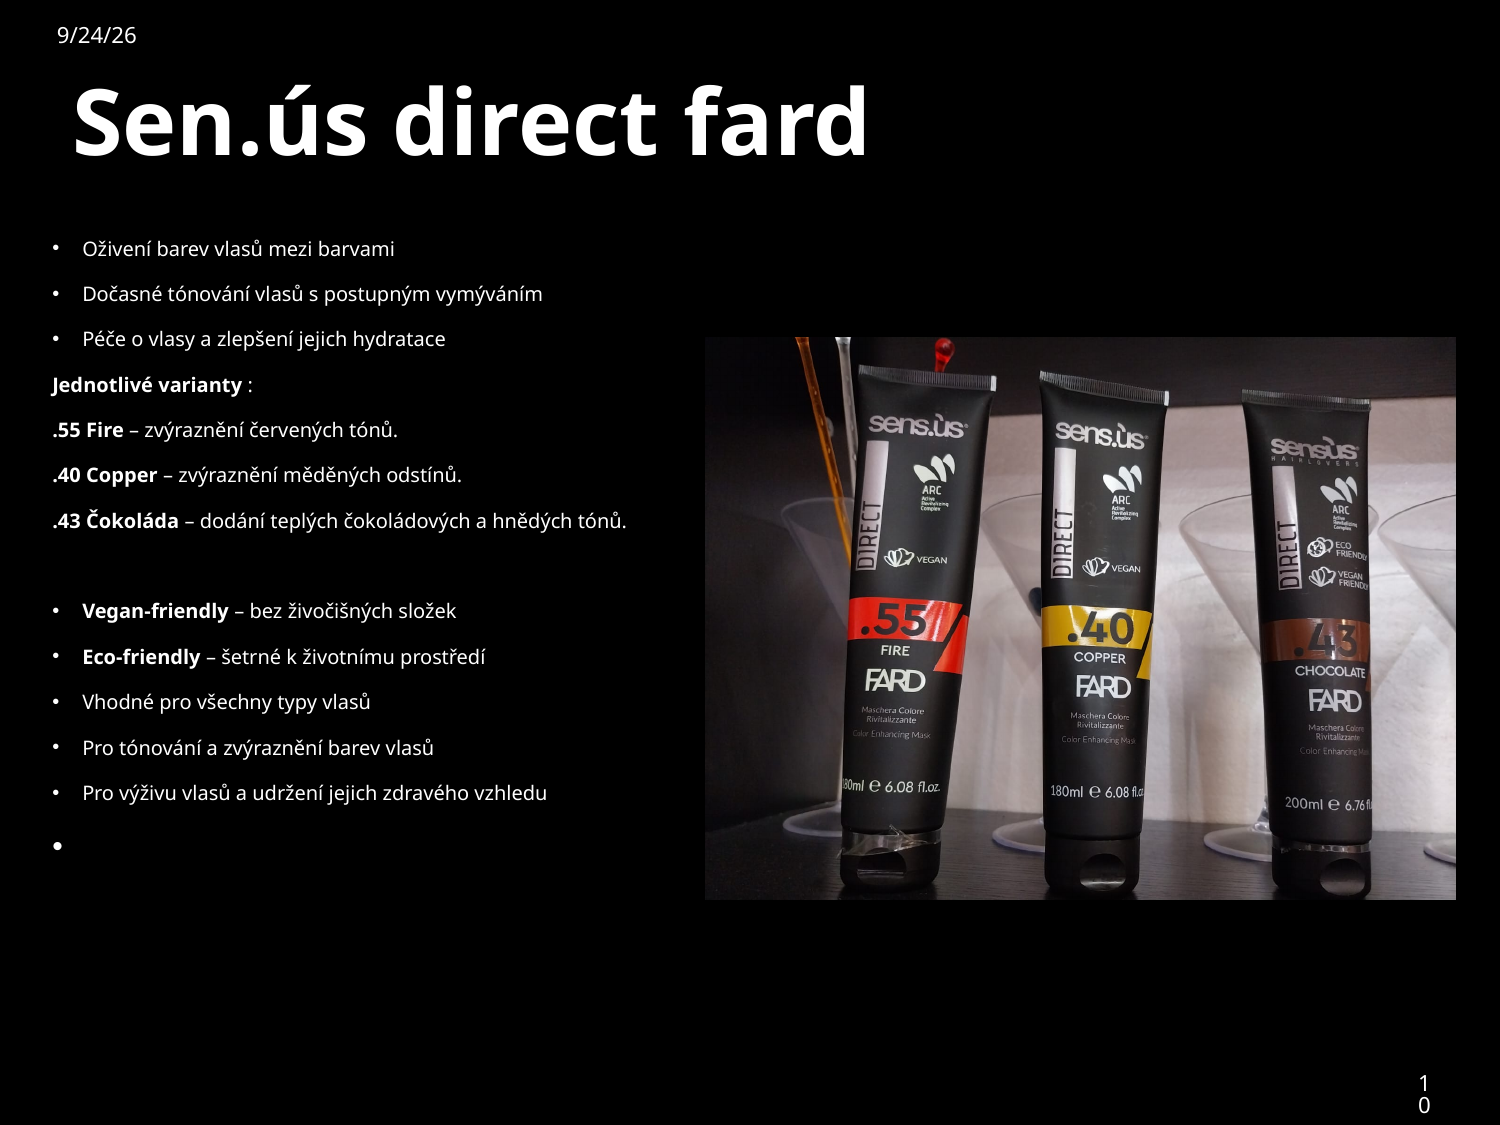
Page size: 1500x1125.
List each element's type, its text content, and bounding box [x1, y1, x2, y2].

text_box 1/26/2026 [41, 10, 380, 63]
list Oživení barev vlasů mezi barvami Dočasné tónování vlasů s postupným vymýváním Péče o vlasy a zlepšení jejich hydratace Jednotlivé varianty : .55 Fire – zvýraznění červených tónů. .40 Copper – zvýraznění měděných odstínů. .43 Čokoláda – dodání teplých čokoládových a hnědých tónů. Vegan-friendly – bez živočišných složek Eco-friendly – šetrné k životnímu prostředí Vhodné pro všechny typy vlasů Pro tónování a zvýraznění barev vlasů Pro výživu vlasů a udržení jejich zdravého vzhledu [37, 183, 1263, 819]
title Sen.ús direct fard [57, 0, 1283, 184]
picture [705, 337, 1456, 900]
text_box [903, 1053, 1456, 1114]
